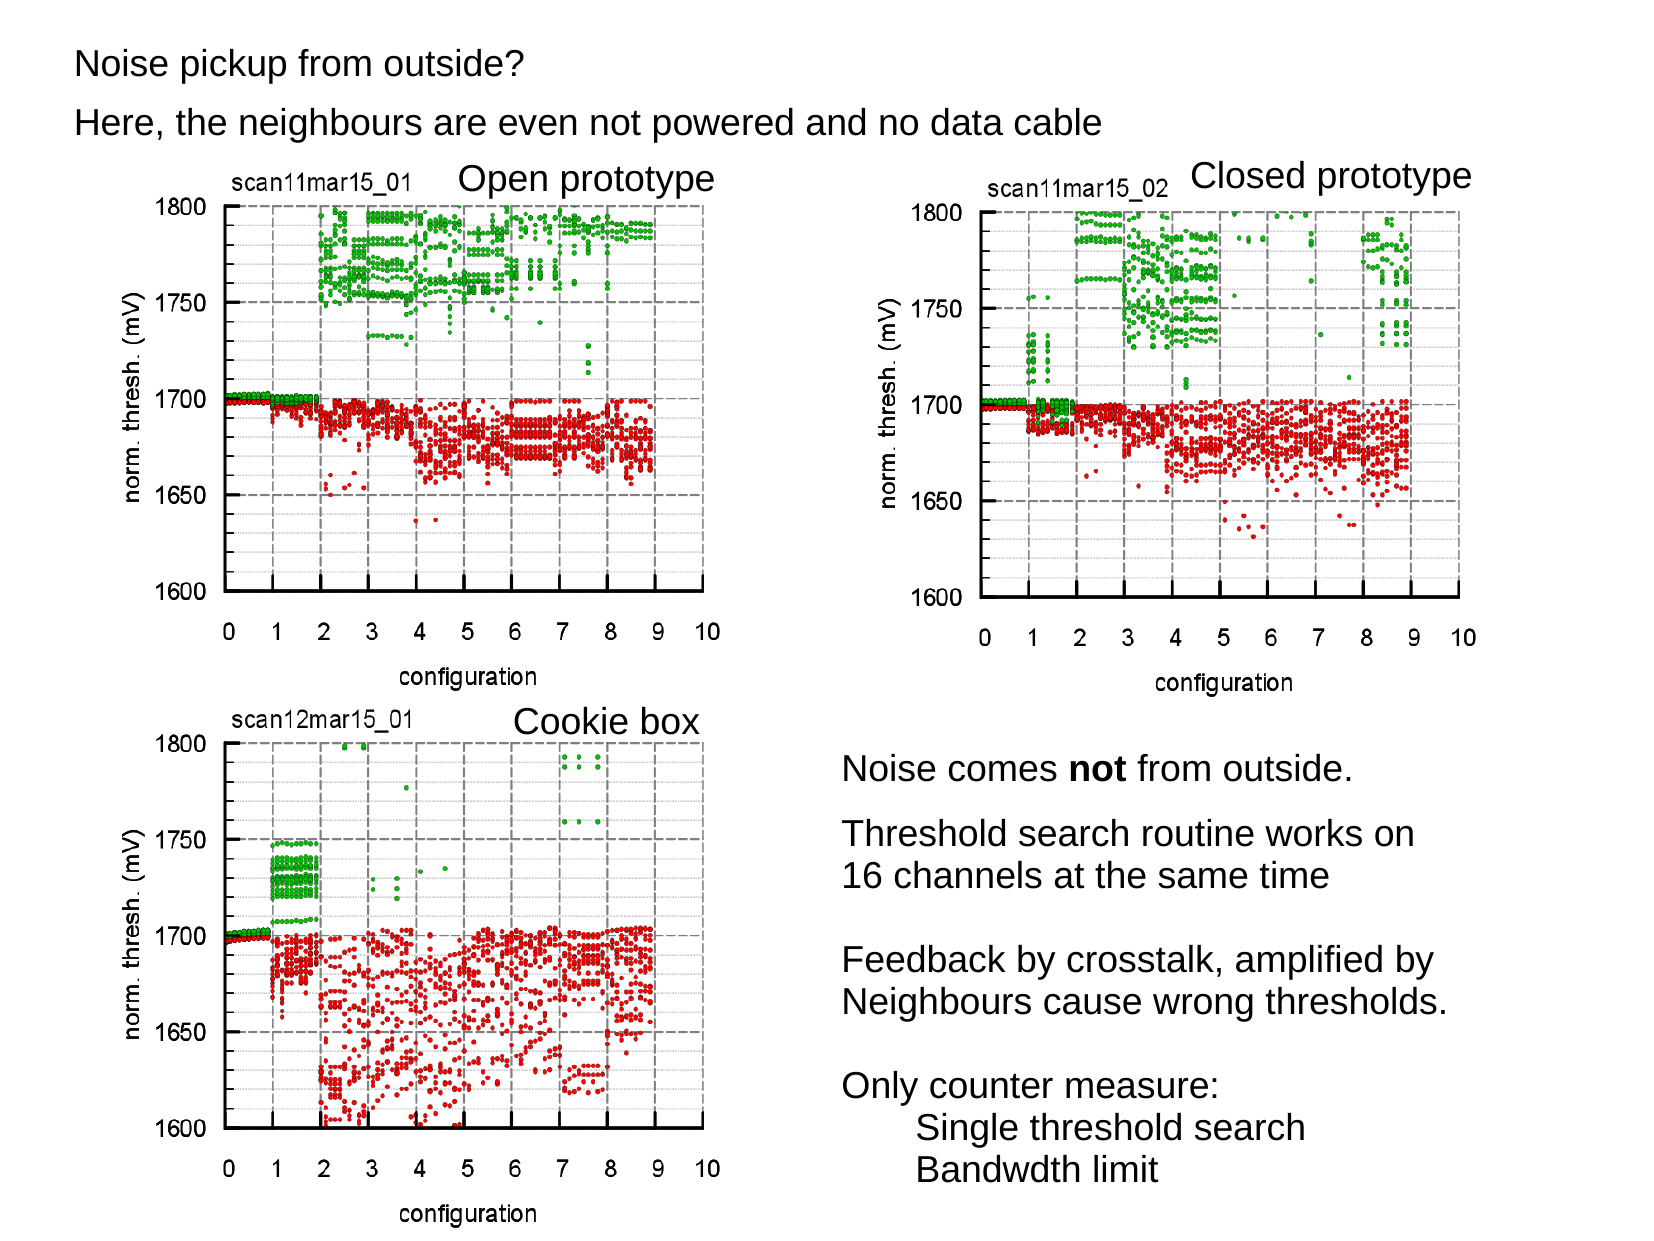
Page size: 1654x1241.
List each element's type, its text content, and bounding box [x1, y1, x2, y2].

text_box Noise comes not from outside. [826, 740, 1369, 798]
picture [844, 165, 1595, 709]
picture [88, 159, 839, 1240]
text_box Threshold search routine works on 16 channels at the same time Feedback by crosstalk, amplified by Neighbours cause wrong thresholds. Only counter measure: Single threshold search Bandwdth limit [826, 805, 1463, 1241]
text_box Here, the neighbours are even not powered and no data cable [59, 94, 1118, 152]
text_box Open prototype [442, 152, 731, 207]
text_box Closed prototype [1175, 147, 1488, 205]
text_box Noise pickup from outside? [59, 35, 540, 93]
text_box Cookie box [498, 693, 715, 751]
